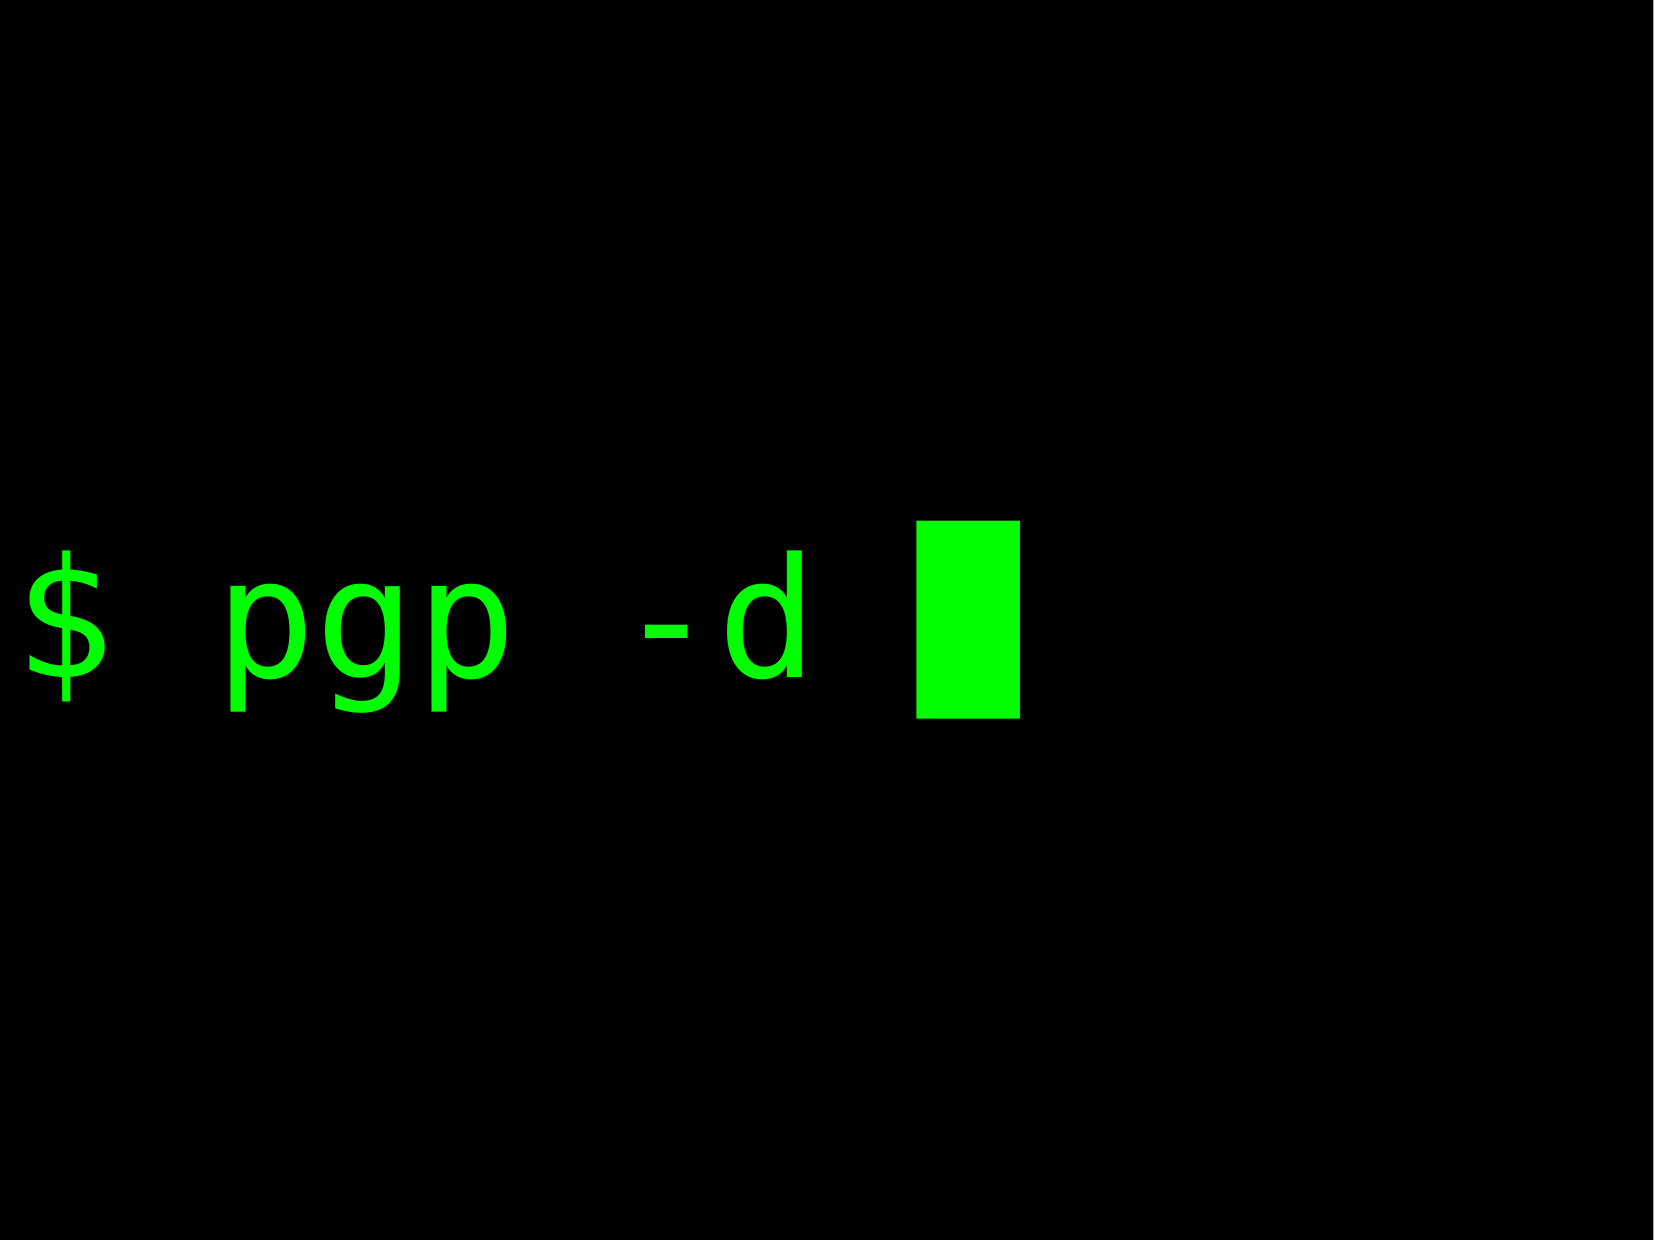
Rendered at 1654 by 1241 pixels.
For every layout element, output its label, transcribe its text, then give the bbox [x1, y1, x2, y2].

title $ pgp -d [14, 523, 863, 718]
title █ [863, 523, 1639, 718]
